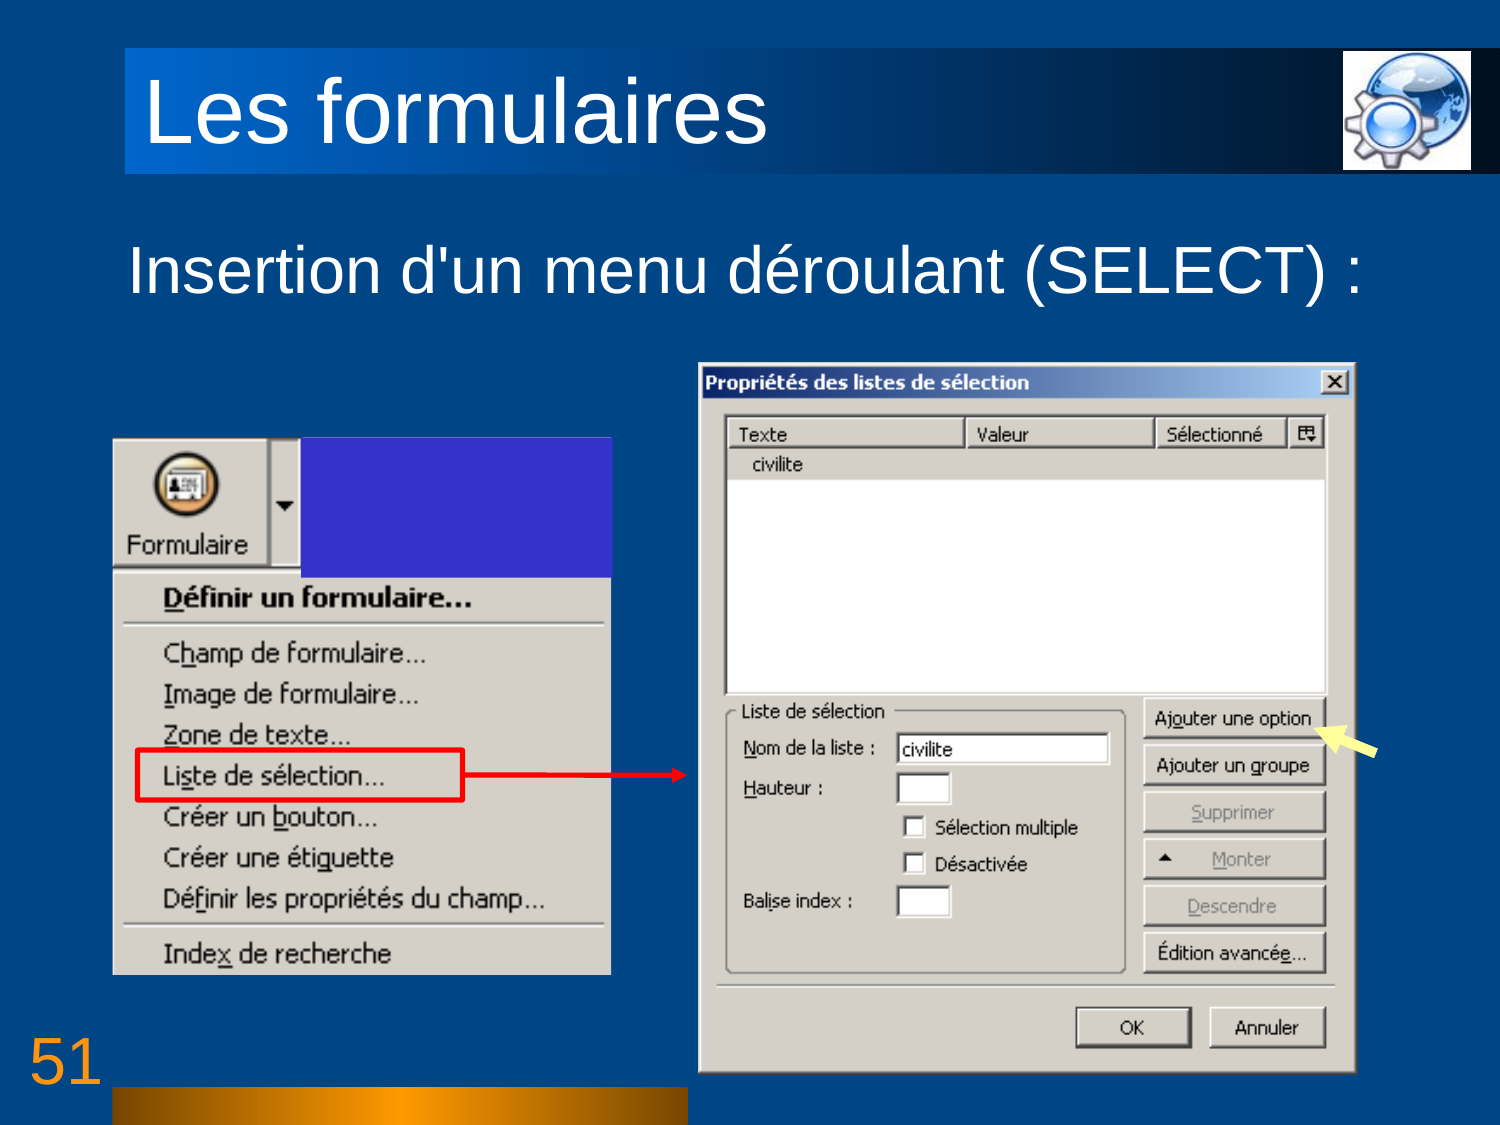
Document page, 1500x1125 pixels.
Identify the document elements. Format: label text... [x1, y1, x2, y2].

title Les formulaires [128, 50, 1388, 173]
chart [112, 901, 612, 976]
list Insertion d'un menu déroulant (SELECT) : [112, 224, 1438, 901]
picture [1388, 51, 1471, 170]
picture [698, 901, 1358, 1075]
